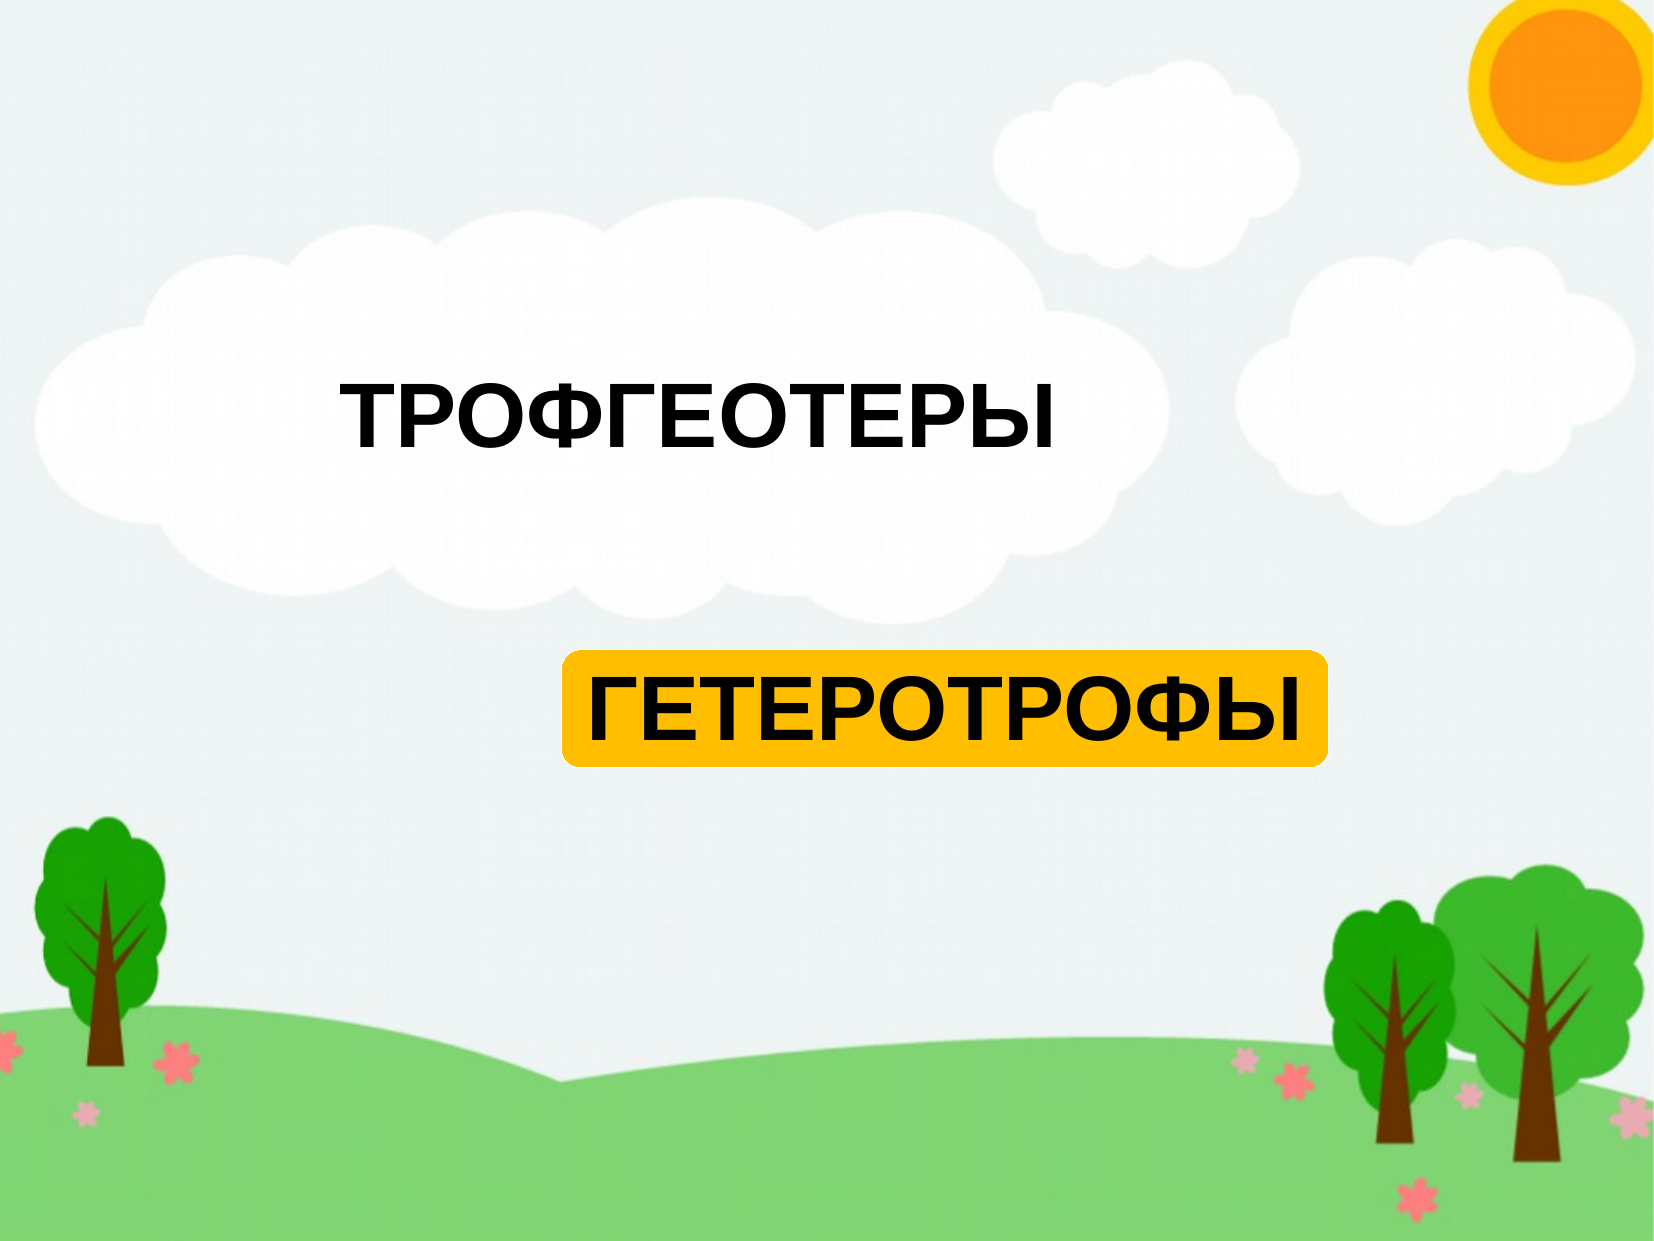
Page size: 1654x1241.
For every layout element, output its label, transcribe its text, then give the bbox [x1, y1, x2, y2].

text_box ГЕТЕРОТРОФЫ [561, 649, 1329, 768]
text_box ТРОФГЕОТЕРЫ [324, 356, 1270, 680]
picture [0, 0, 1654, 1241]
